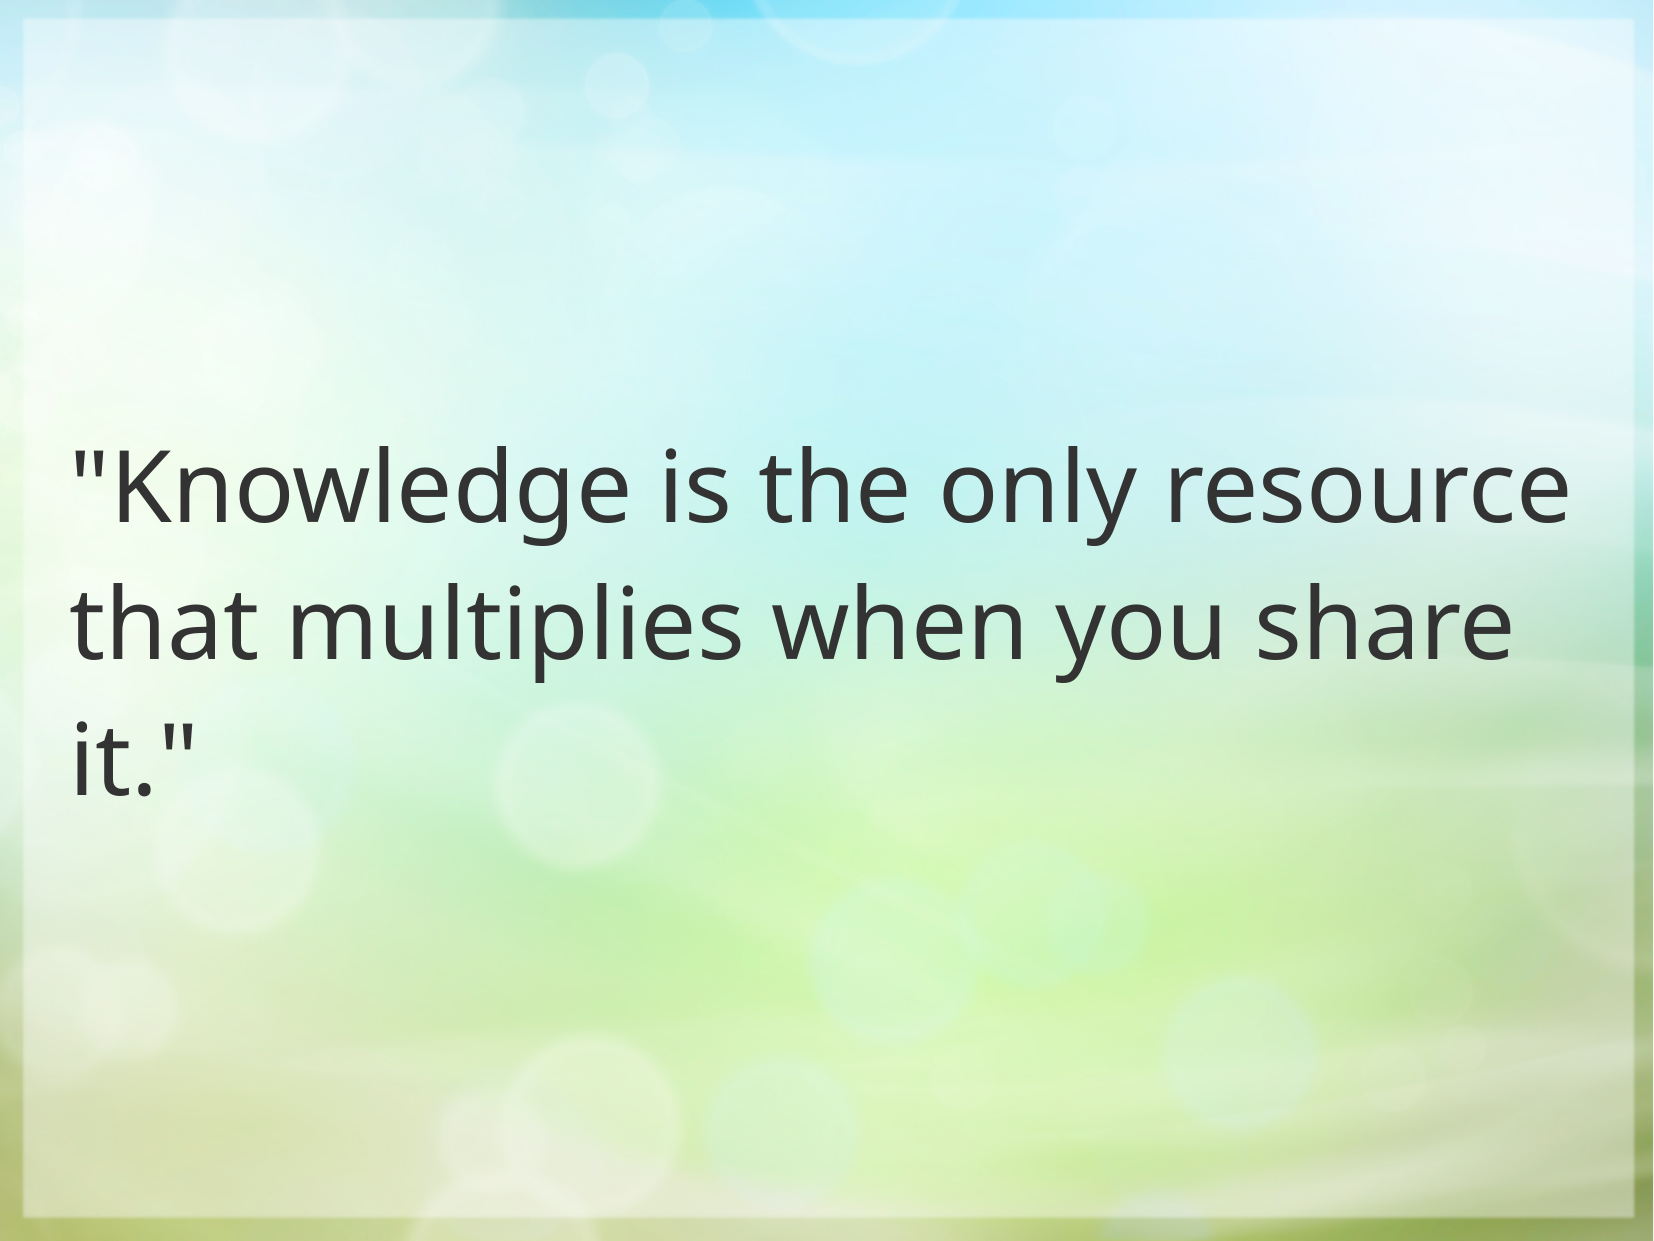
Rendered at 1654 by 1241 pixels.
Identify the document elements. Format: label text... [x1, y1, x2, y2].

subtitle "Knowledge is the only resource that multiplies when you share it." [69, 445, 1584, 795]
picture [0, 0, 1654, 1241]
